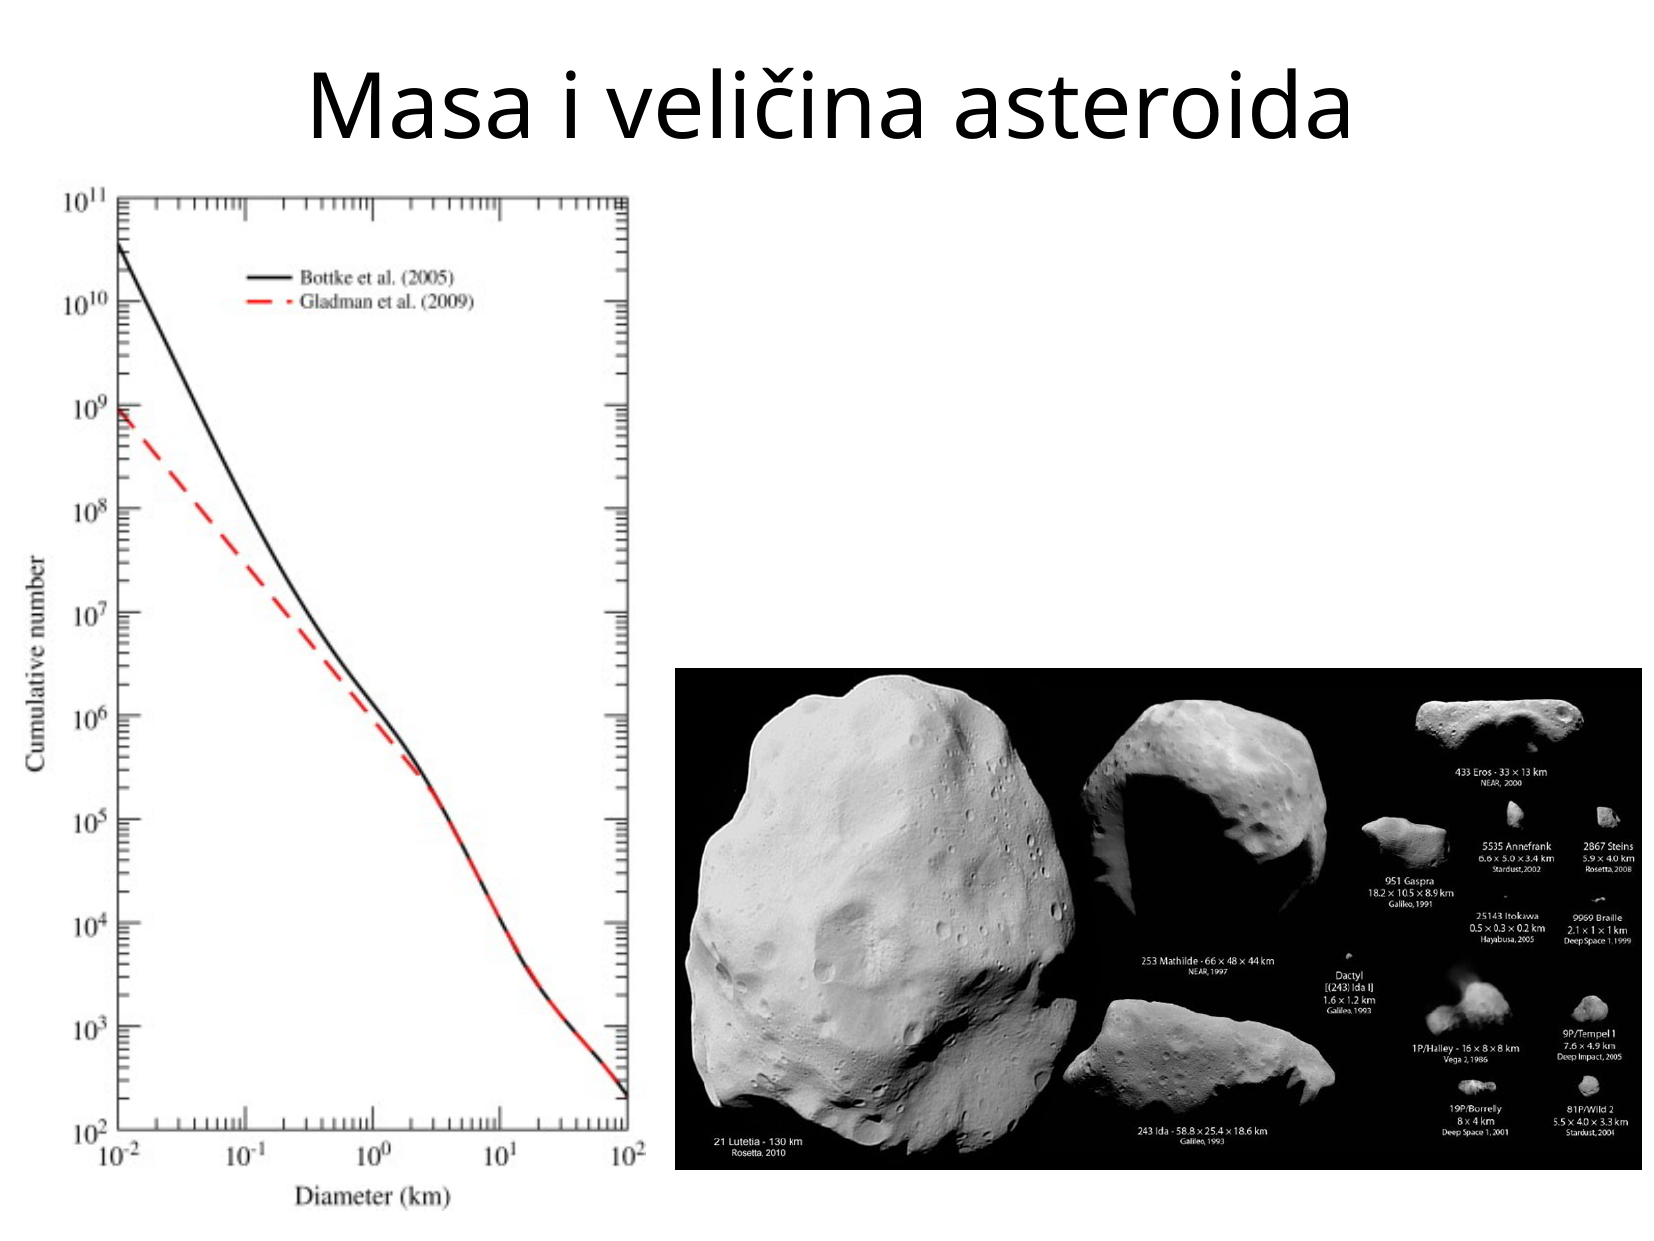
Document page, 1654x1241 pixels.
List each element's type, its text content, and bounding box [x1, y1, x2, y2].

picture [675, 668, 1642, 1171]
picture [22, 179, 646, 1211]
title Masa i veličina asteroida [86, 30, 1576, 176]
